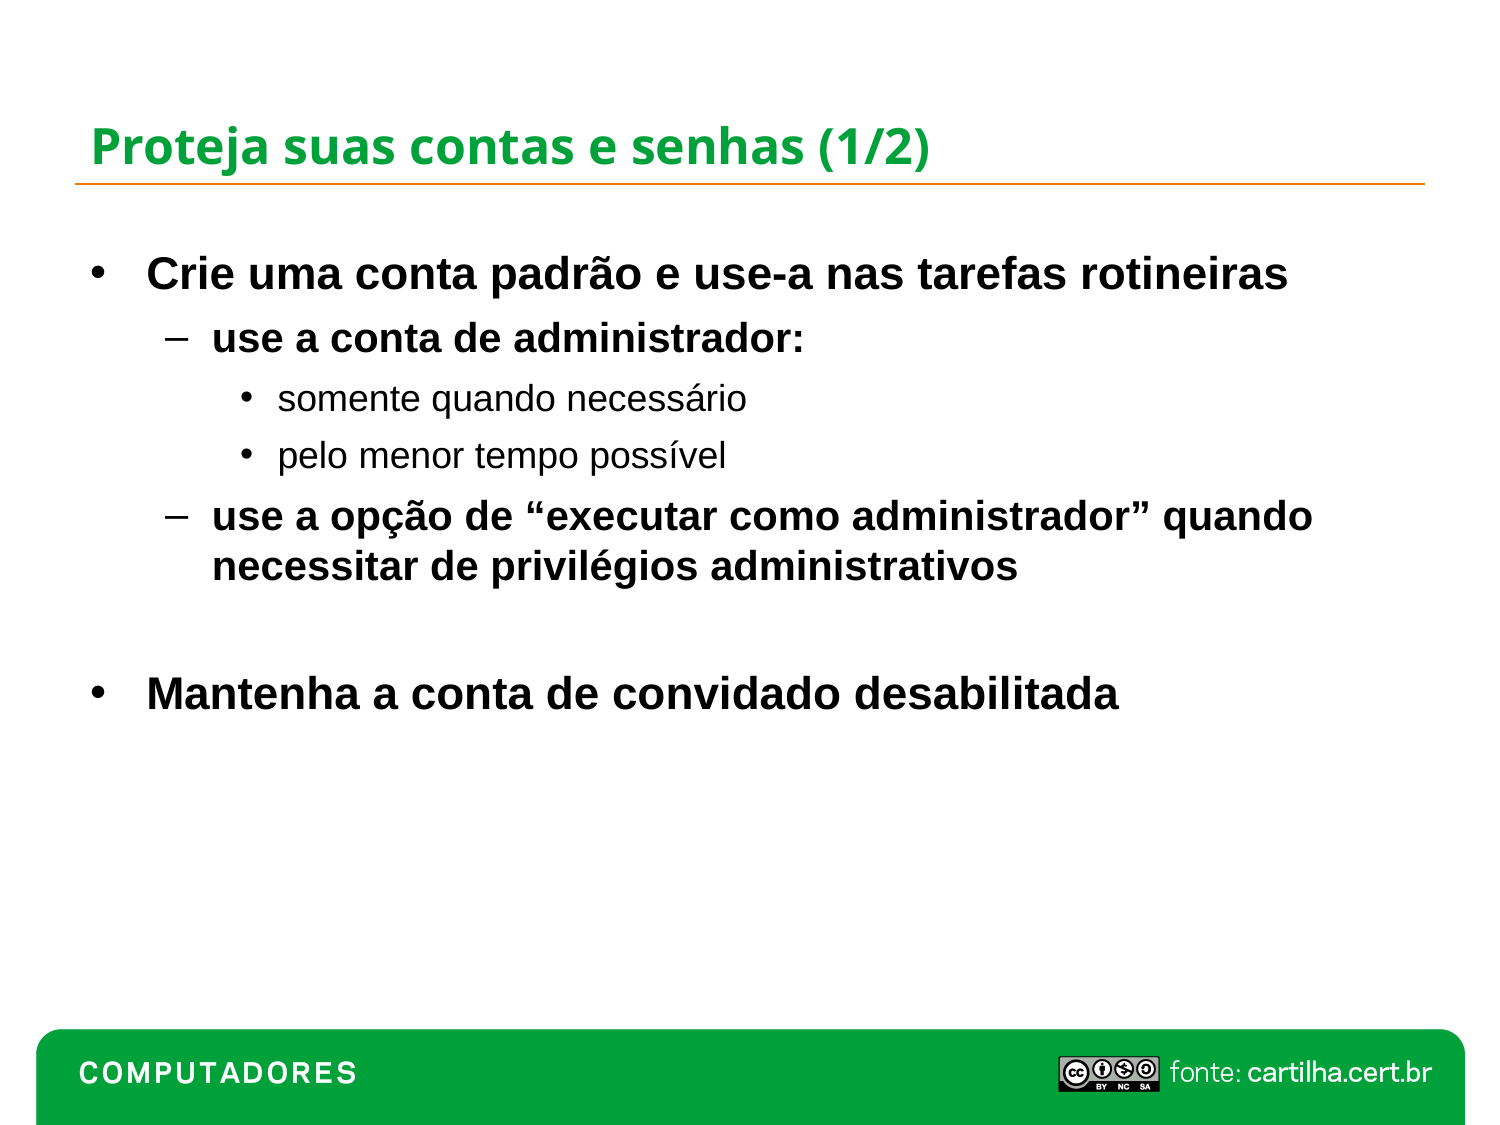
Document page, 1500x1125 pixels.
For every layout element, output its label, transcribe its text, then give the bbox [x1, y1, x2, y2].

title Proteja suas contas e senhas (1/2) [75, 54, 1425, 182]
picture [0, 0, 1500, 1125]
list Crie uma conta padrão e use-a nas tarefas rotineiras use a conta de administrador: somente quando necessário pelo menor tempo possível use a opção de “executar como administrador” quando necessitar de privilégios administrativos Mantenha a conta de convidado desabilitada [75, 236, 1425, 979]
